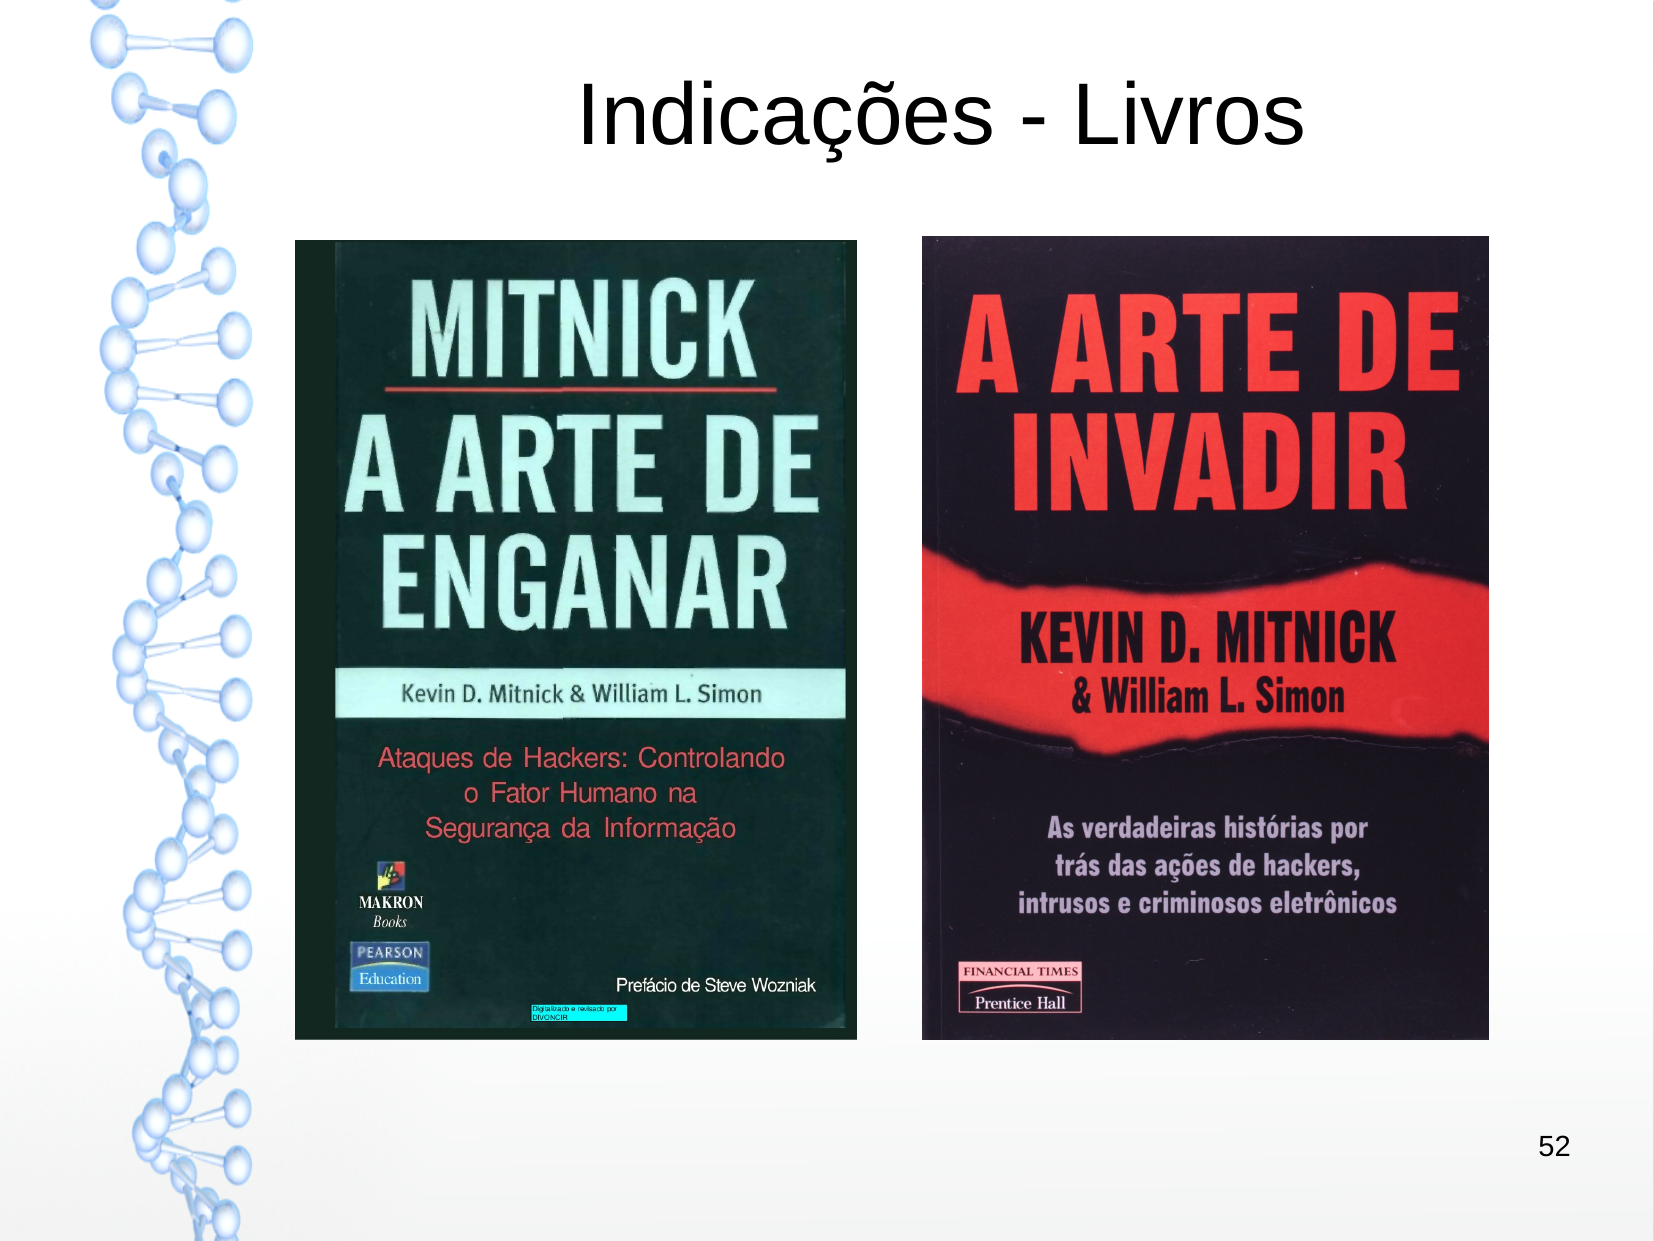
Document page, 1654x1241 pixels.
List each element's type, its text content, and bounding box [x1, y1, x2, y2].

picture [0, 0, 1654, 1241]
title Indicações - Livros [277, 11, 1607, 217]
